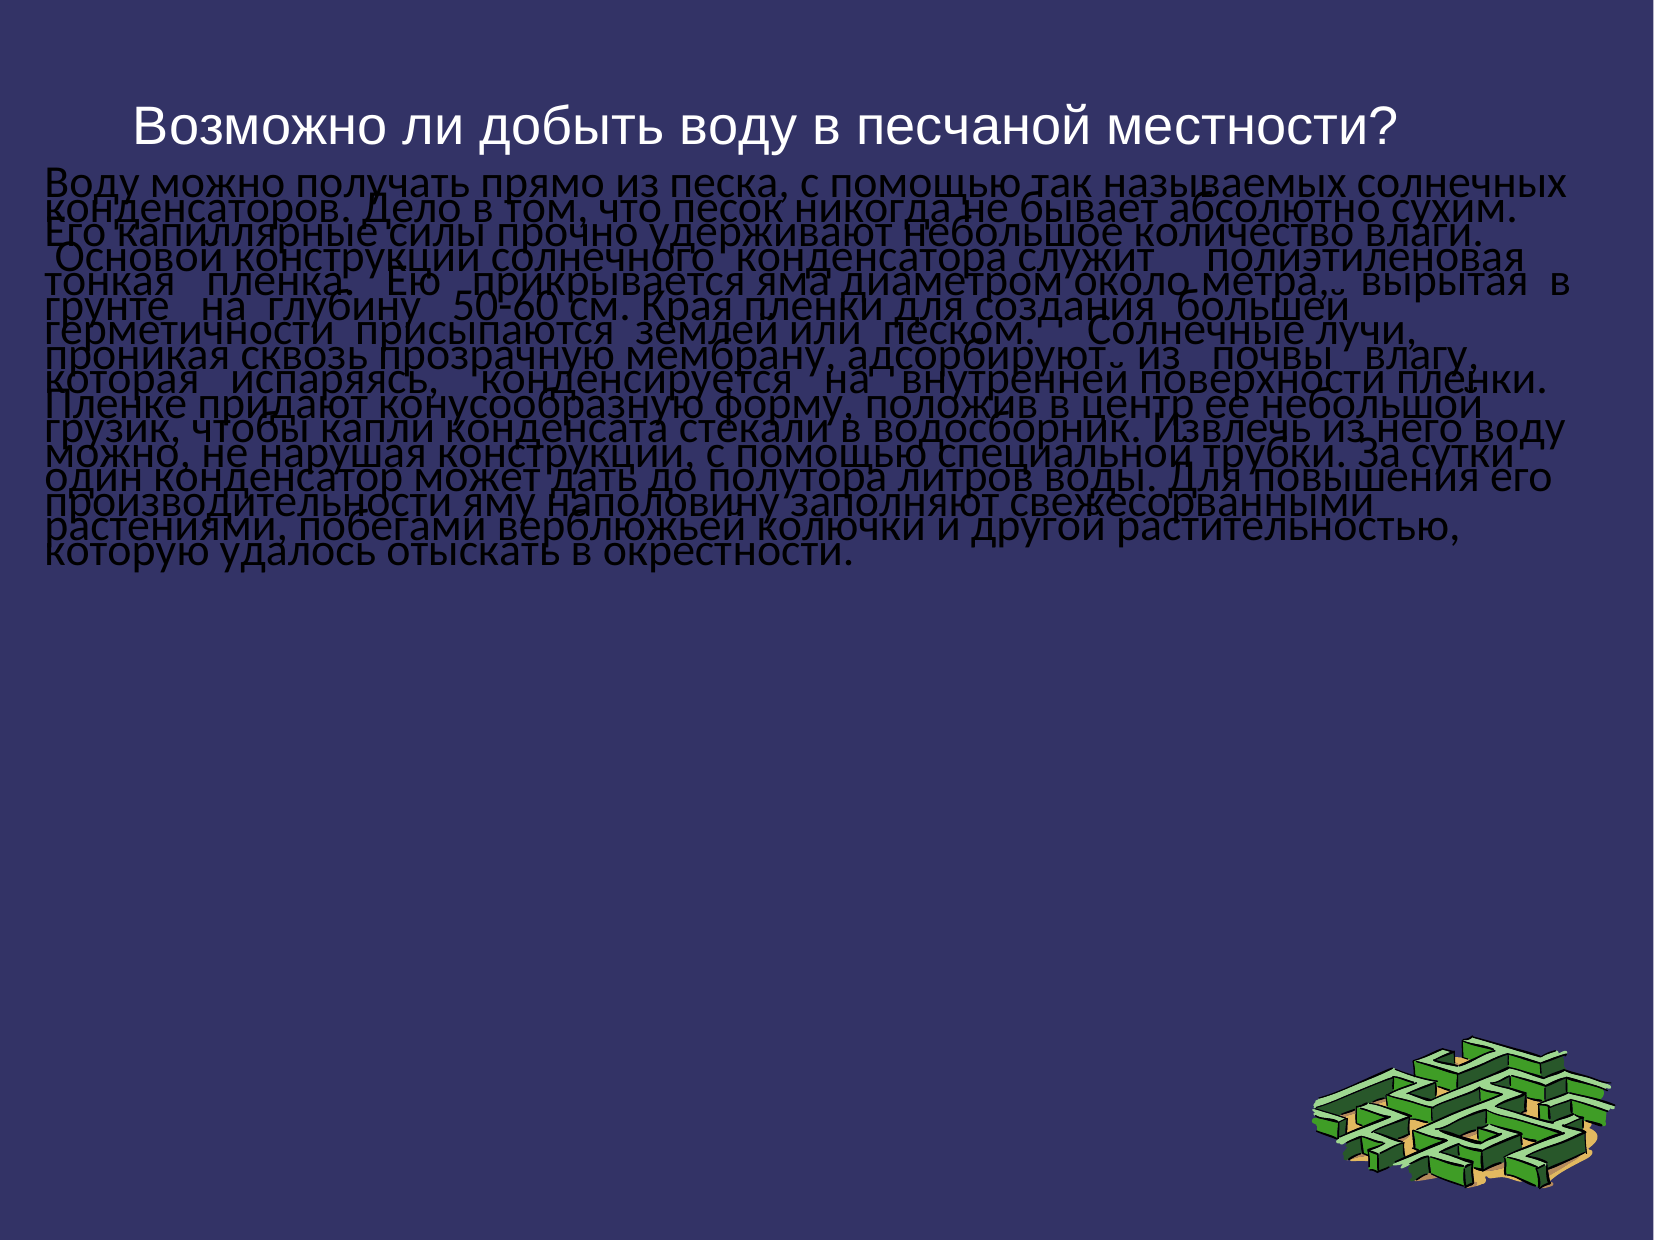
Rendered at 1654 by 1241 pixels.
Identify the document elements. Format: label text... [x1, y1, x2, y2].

text_box Воду можно получать прямо из песка, с помощью так называемых солнечных конденсаторов. Дело в том, что песок никогда не бывает абсолютно сухим. Его капиллярные силы прочно удерживают небольшое количество влаги. Основой конструкции солнечного конденсатора служит полиэтиленовая тонкая пленка. Ею прикрывается яма диаметром около метра, вырытая в грунте на глубину 50-60 см. Края пленки для создания большей герметичности присыпаются землей или песком. Солнечные лучи, проникая сквозь прозрачную мембрану, адсорбируют из почвы влагу, которая испаряясь, конденсируется на внутренней поверхности пленки. Пленке придают конусообразную форму, положив в центр ее небольшой грузик, чтобы капли конденсата стекали в водосборник. Извлечь из него воду можно, не нарушая конструкции, с помощью специальной трубки. За сутки один конденсатор может дать до полутора литров воды. Для повышения его производительности яму наполовину заполняют свежесорванными растениями, побегами верблюжьей колючки и другой растительностью, которую удалось отыскать в окрест­ности. [29, 177, 1595, 1182]
text_box Возможно ли добыть воду в песчаной местности? [118, 88, 1506, 164]
